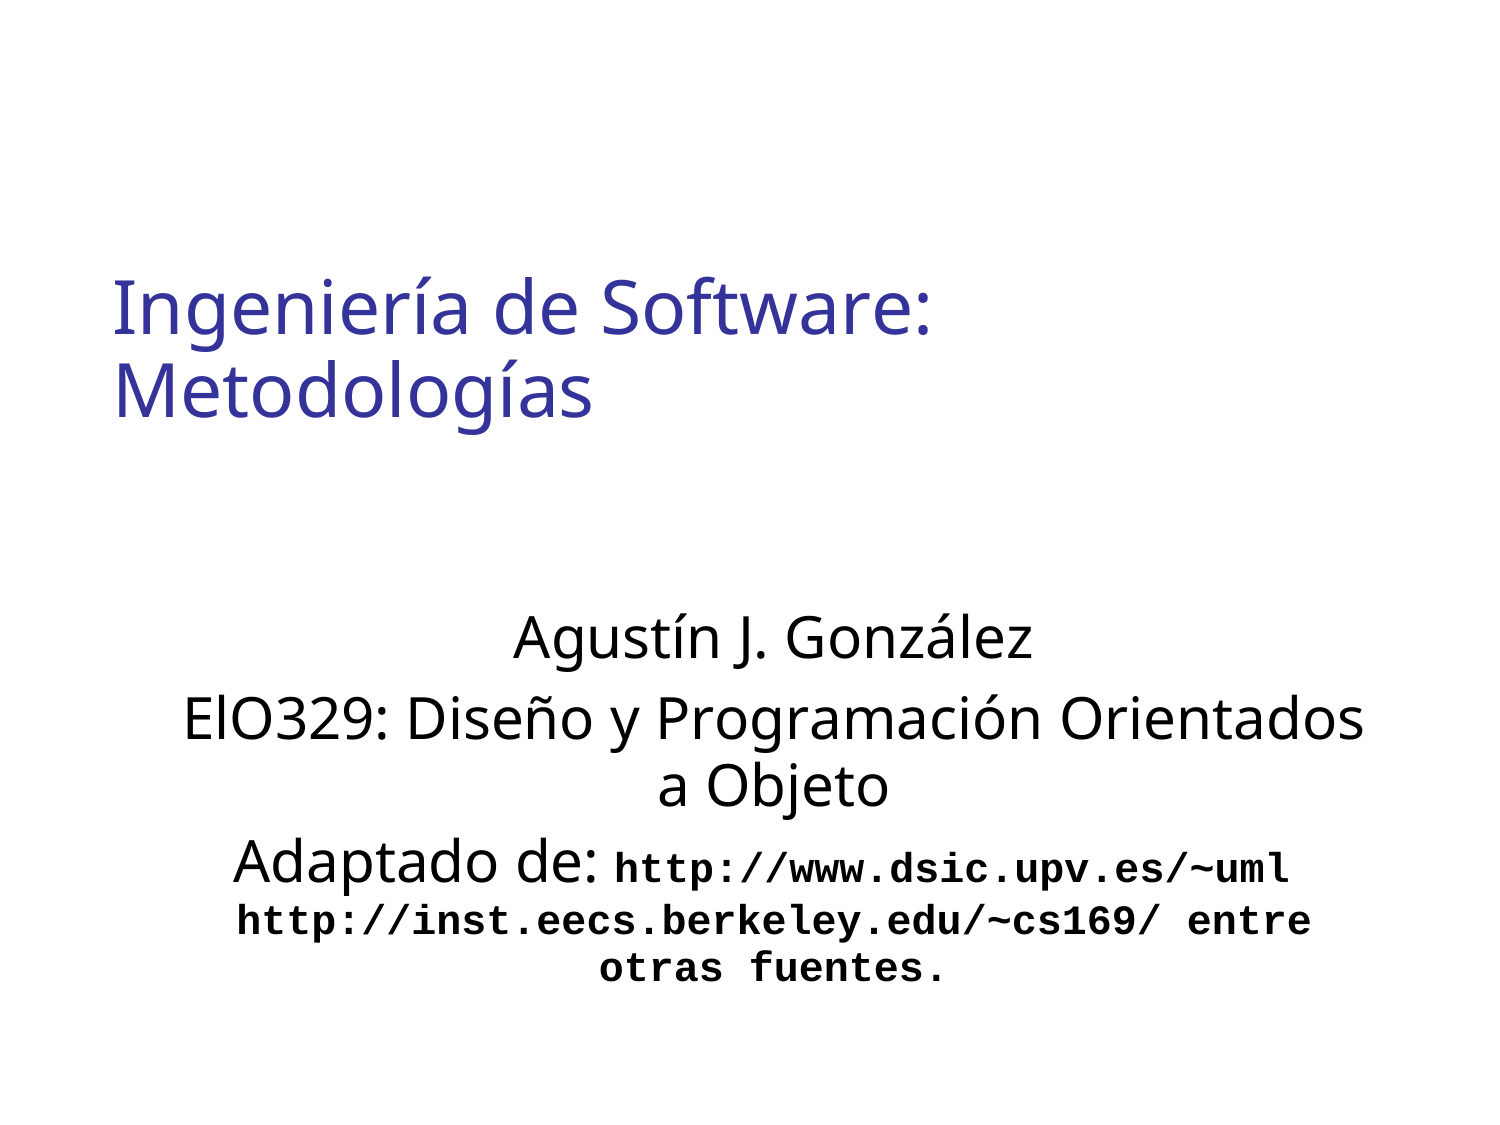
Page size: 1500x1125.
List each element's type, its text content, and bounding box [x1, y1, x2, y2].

title Ingeniería de Software: Metodologías [112, 254, 1386, 443]
subtitle Agustín J. González ElO329: Diseño y Programación Orientados a Objeto Adaptado de: http://www.dsic.upv.es/~uml http://inst.eecs.berkeley.edu/~cs169/ entre otras fuentes. [74, 594, 1398, 1066]
